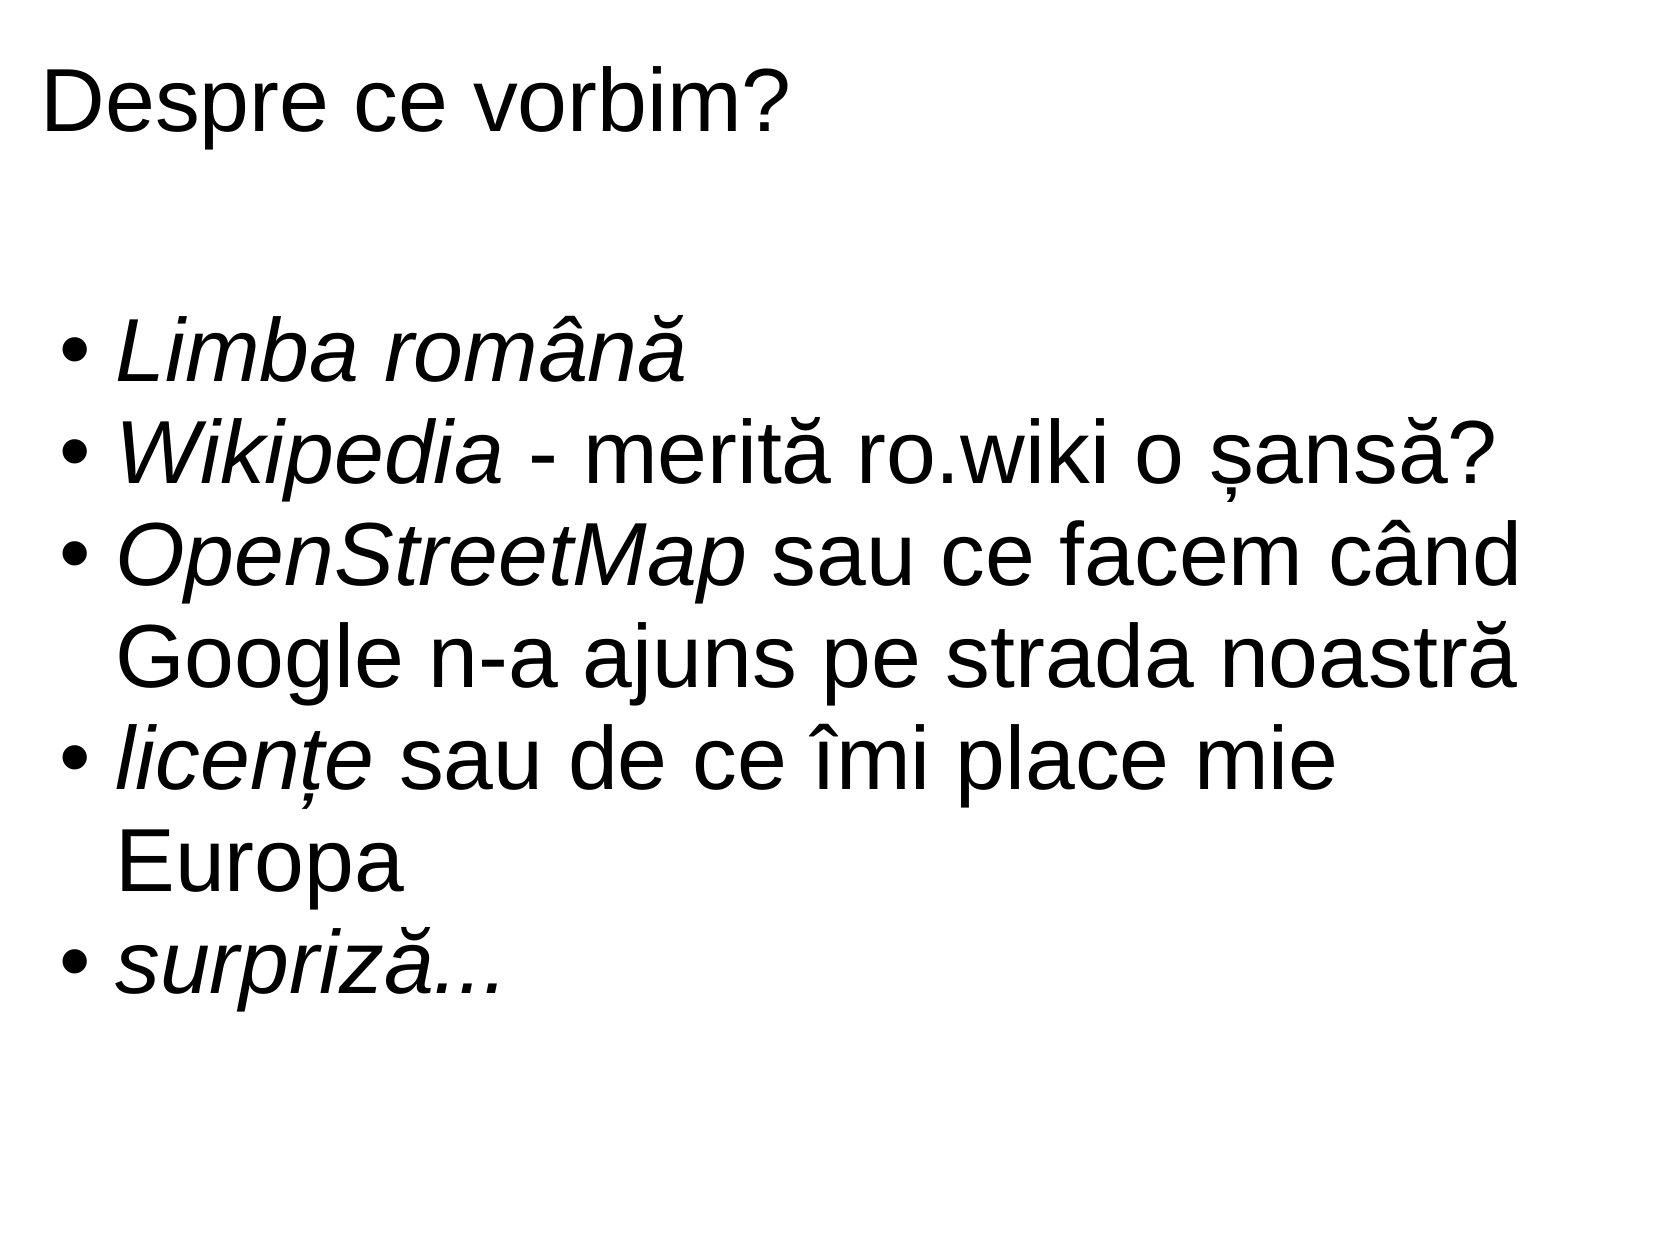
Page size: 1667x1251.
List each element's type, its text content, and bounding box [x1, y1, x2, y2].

list Limba română Wikipedia - merită ro.wiki o șansă? OpenStreetMap sau ce facem când Google n-a ajuns pe strada noastră licențe sau de ce îmi place mie Europa surpriză... [40, 300, 1627, 1201]
title Despre ce vorbim? [40, 50, 1627, 201]
